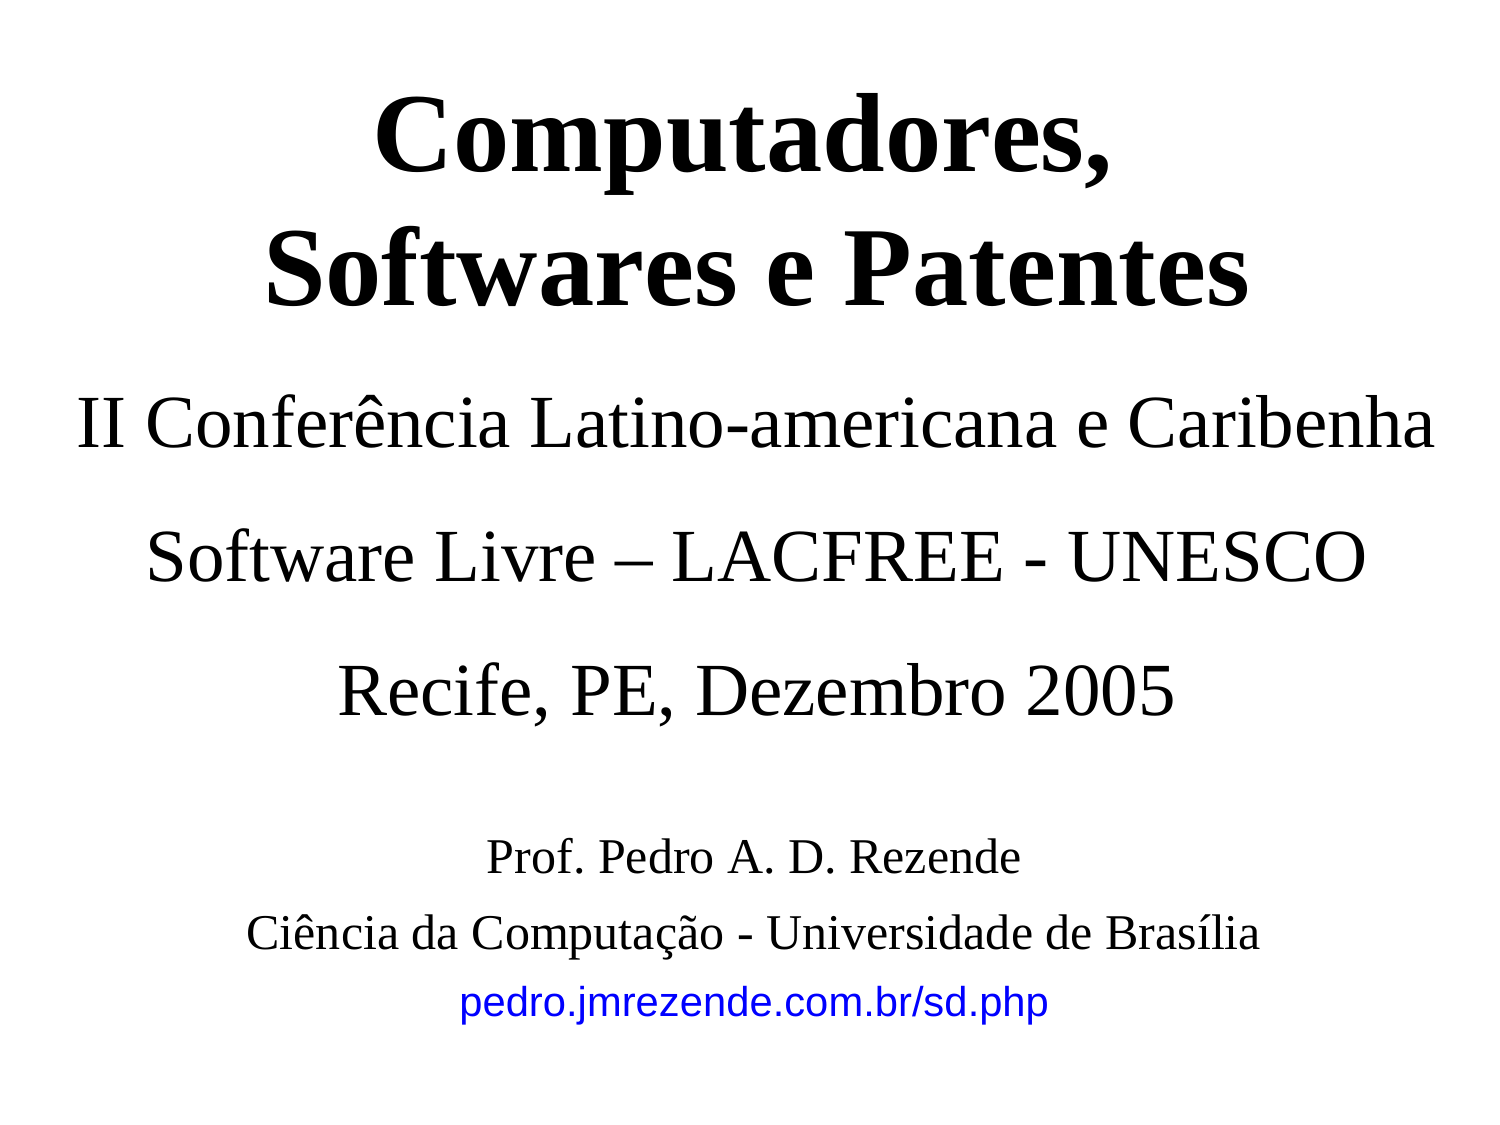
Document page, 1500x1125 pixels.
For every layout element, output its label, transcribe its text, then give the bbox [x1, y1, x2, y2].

title Computadores, Softwares e Patentes II Conferência Latino-americana e Caribenha Software Livre – LACFREE - UNESCO Recife, PE, Dezembro 2005 [55, 50, 1459, 740]
text_box Prof. Pedro A. D. Rezende Ciência da Computação - Universidade de Brasília pedro.jmrezende.com.br/sd.php [84, 812, 1349, 1040]
